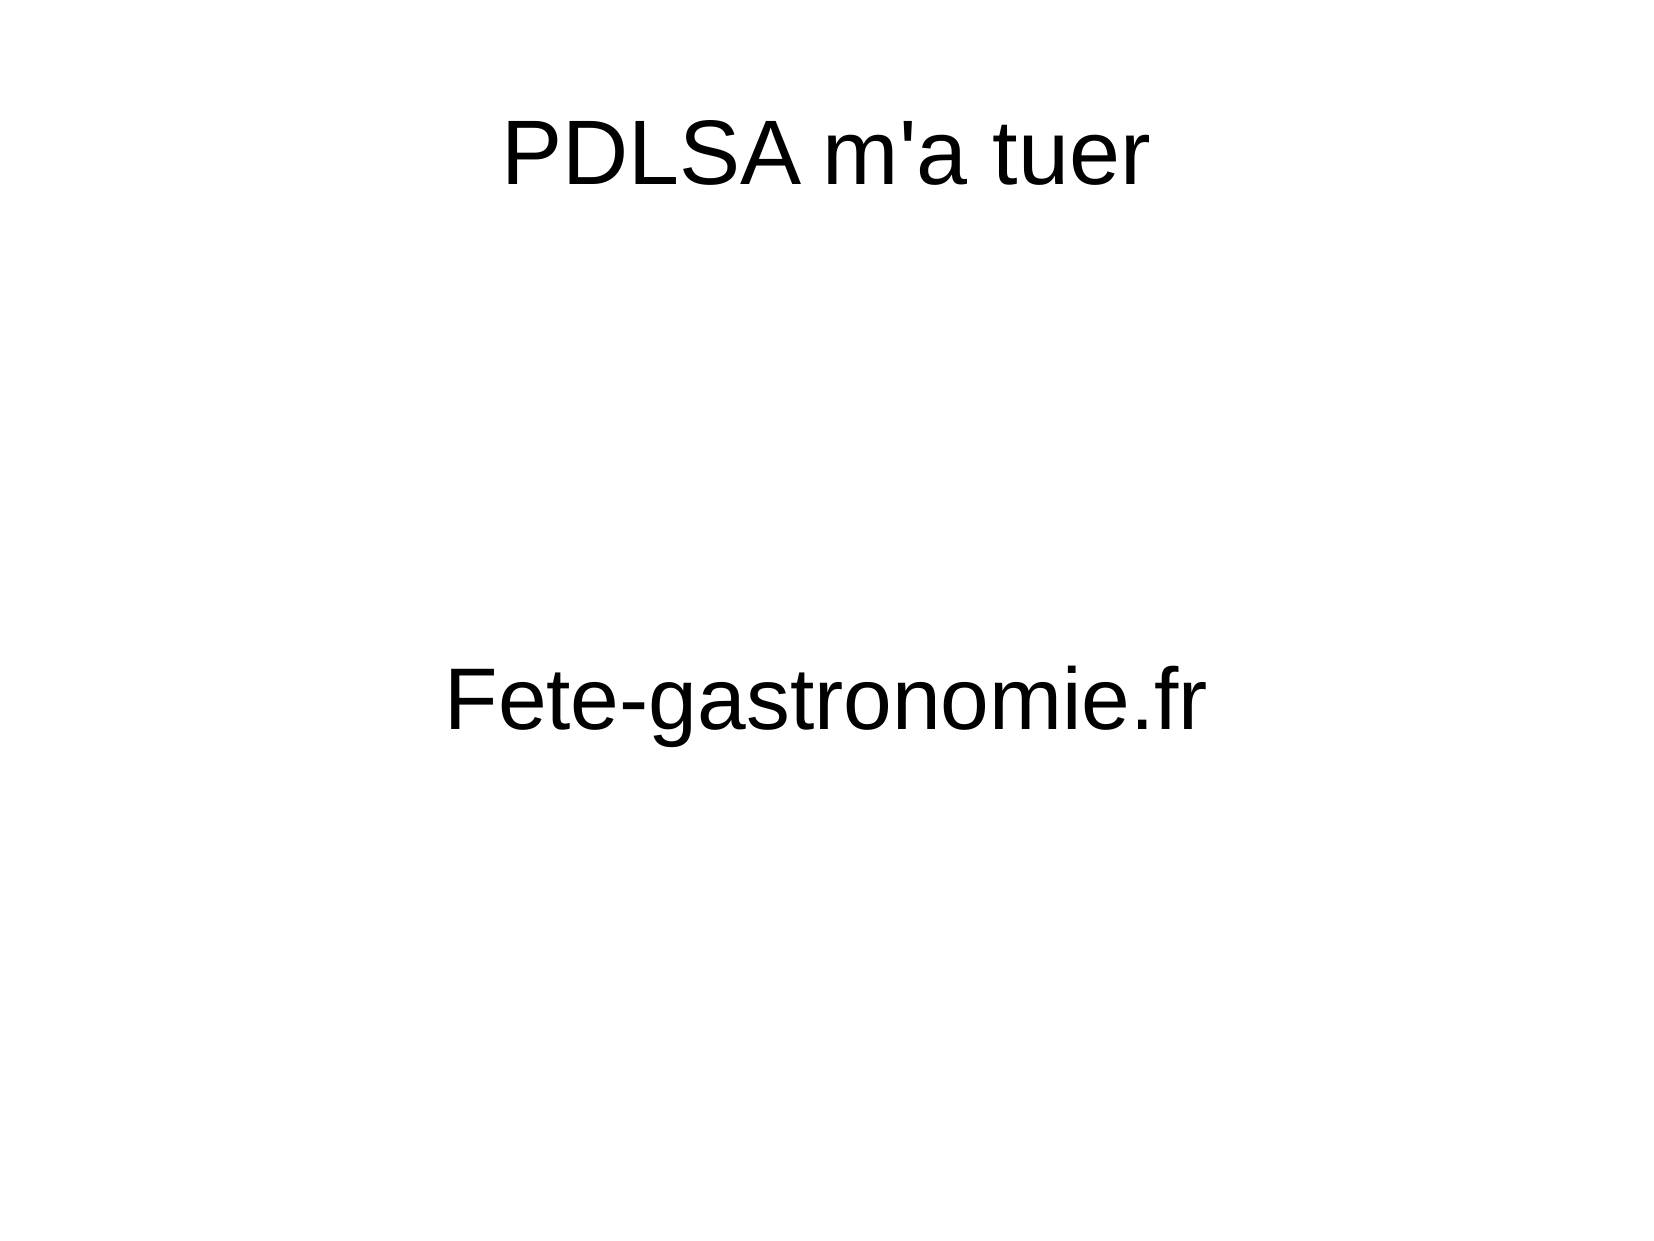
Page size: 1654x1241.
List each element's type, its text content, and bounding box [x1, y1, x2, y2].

title PDLSA m'a tuer [82, 56, 1571, 250]
subtitle Fete-gastronomie.fr [82, 297, 1571, 1102]
